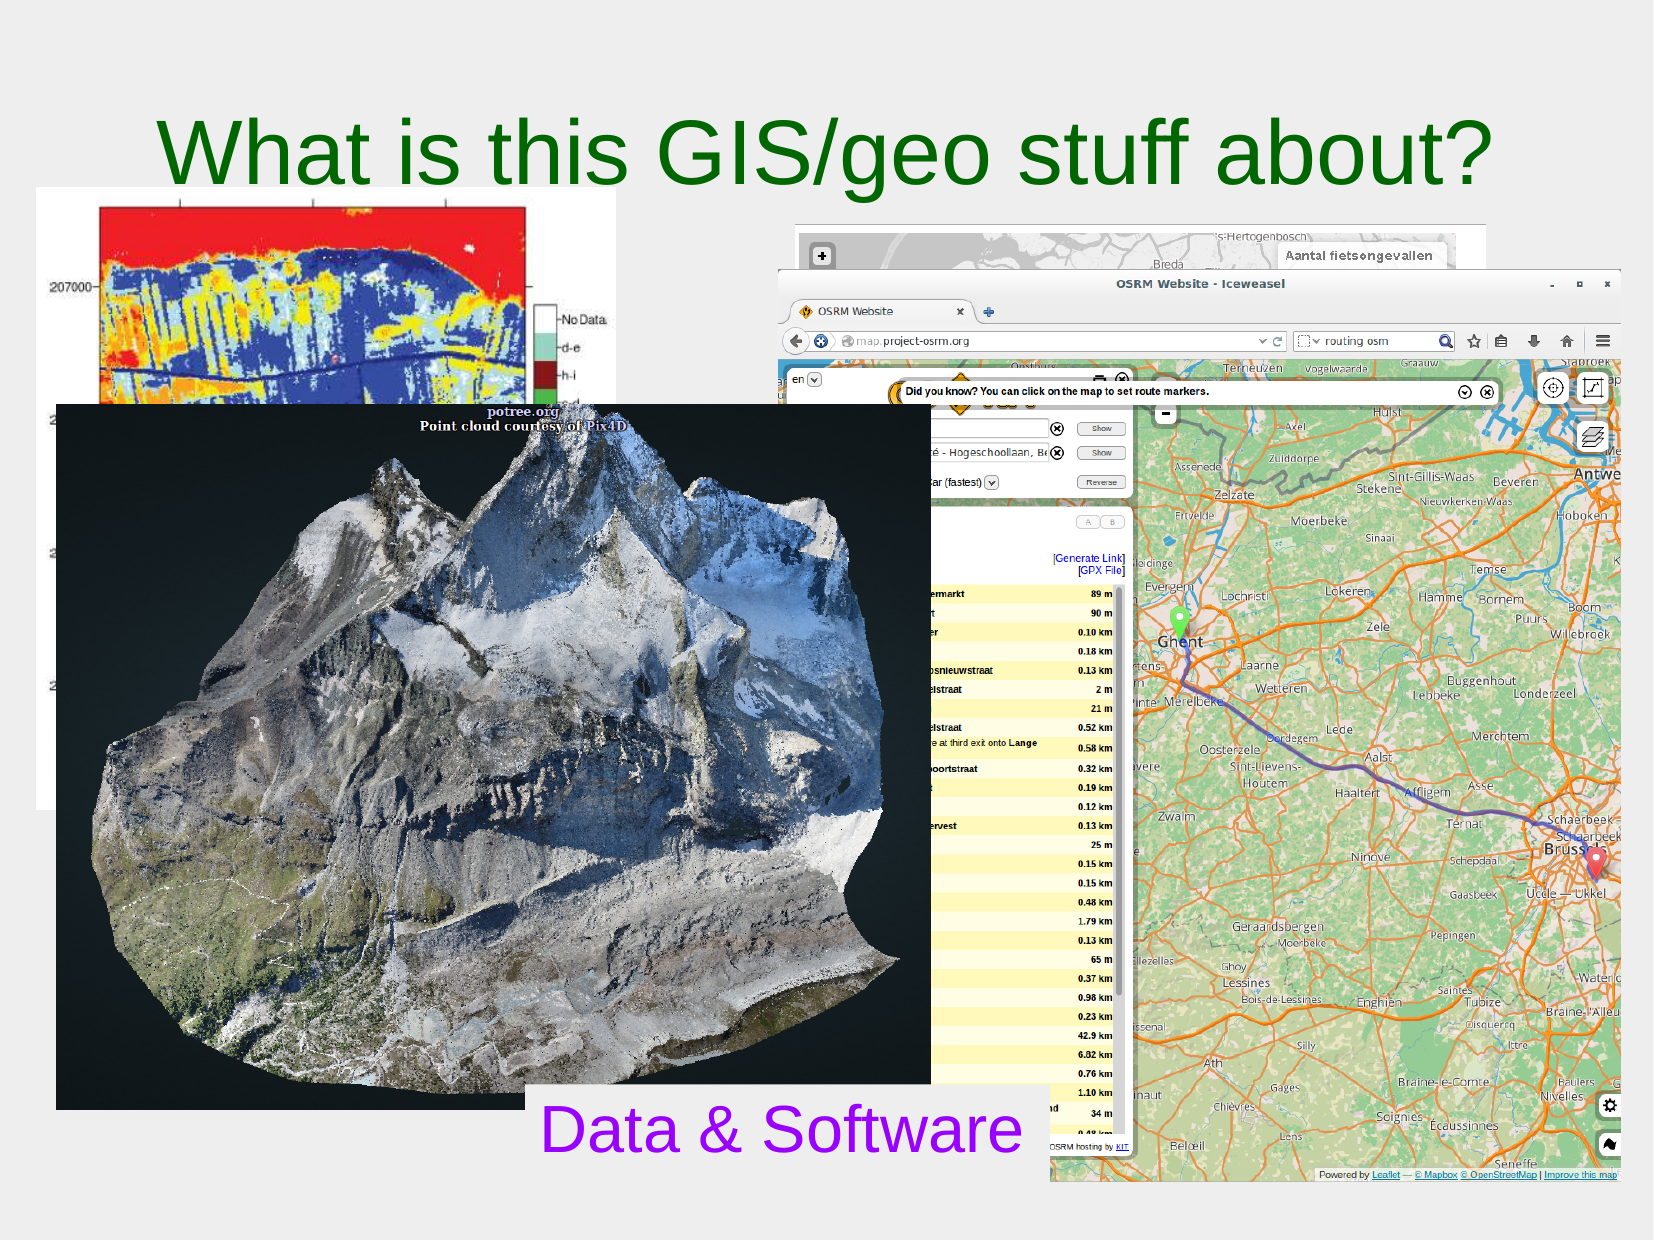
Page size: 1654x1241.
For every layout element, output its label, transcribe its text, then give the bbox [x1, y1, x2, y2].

text_box Data & Software [525, 1084, 1051, 1186]
picture [36, 187, 1621, 1182]
title What is this GIS/geo stuff about? [82, 49, 1571, 257]
